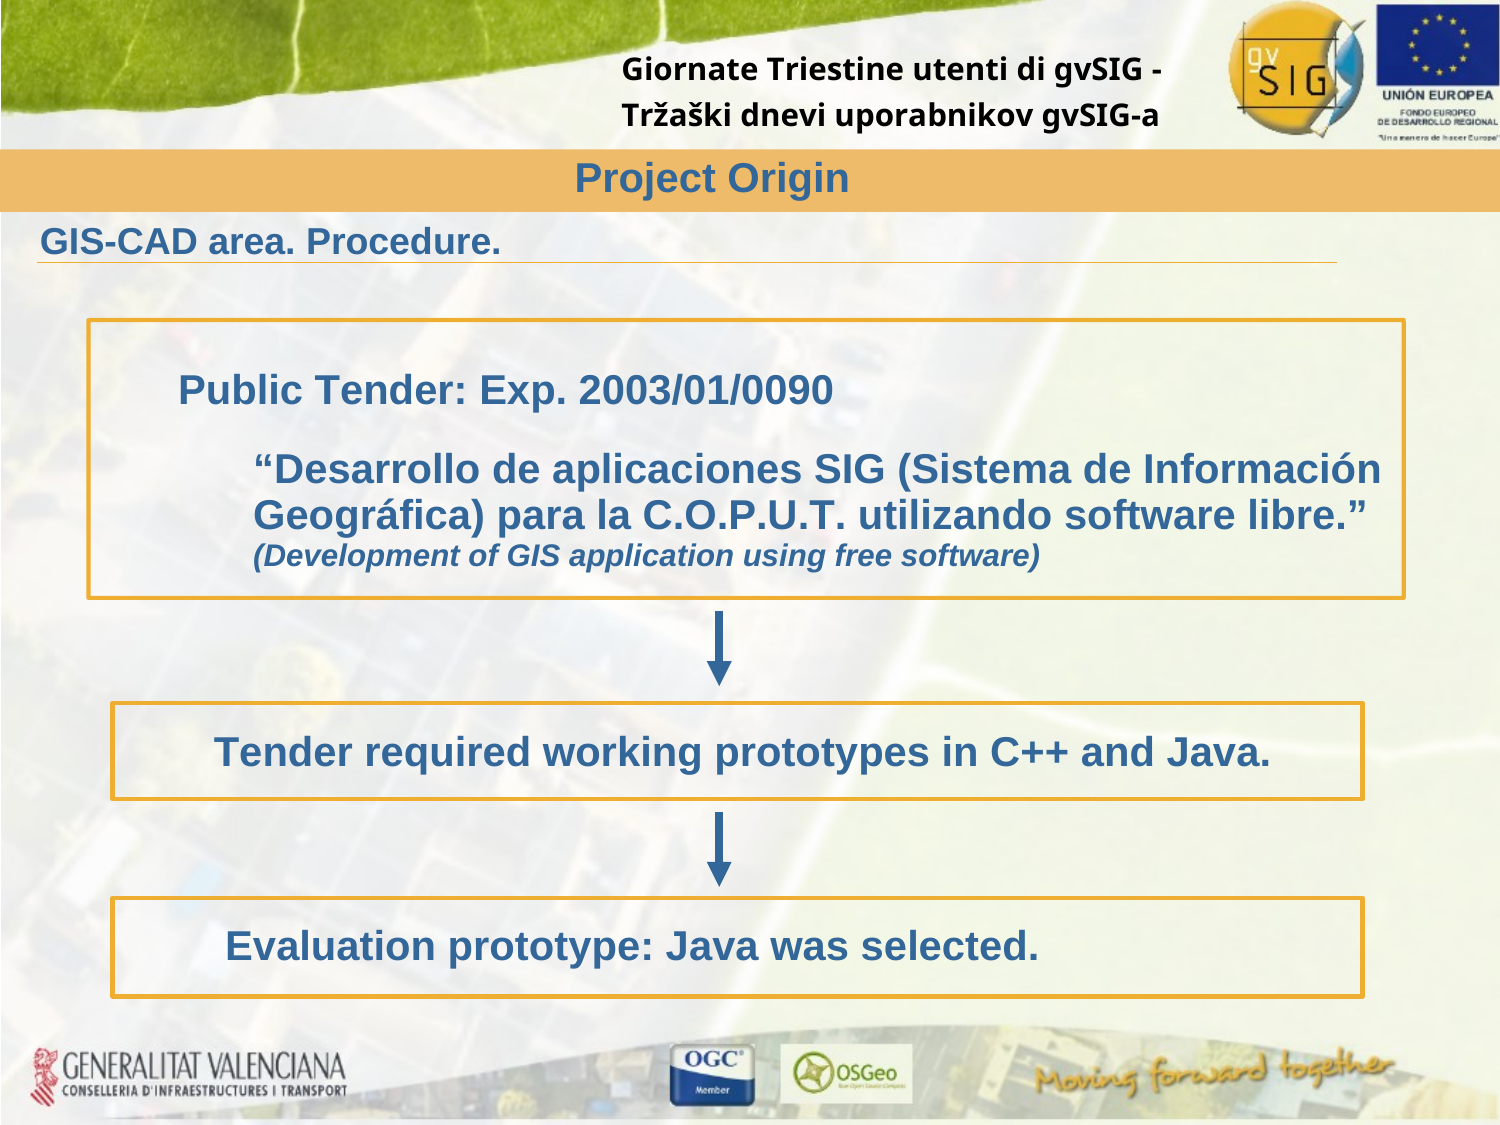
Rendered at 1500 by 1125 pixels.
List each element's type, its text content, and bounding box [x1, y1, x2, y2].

picture [1, 0, 1500, 149]
text_box Public Tender: Exp. 2003/01/0090 “Desarrollo de aplicaciones SIG (Sistema de Información Geográfica) para la C.O.P.U.T. utilizando software libre.” (Development of GIS application using free software) [88, 320, 1404, 626]
text_box Evaluation prototype: Java was selected. [112, 897, 1363, 1003]
picture [1, 212, 1500, 1125]
text_box Project Origin [0, 149, 1426, 219]
text_box Tender required working prototypes in C++ and Java. [112, 703, 1363, 896]
text_box GIS-CAD area. Procedure. [25, 219, 813, 274]
